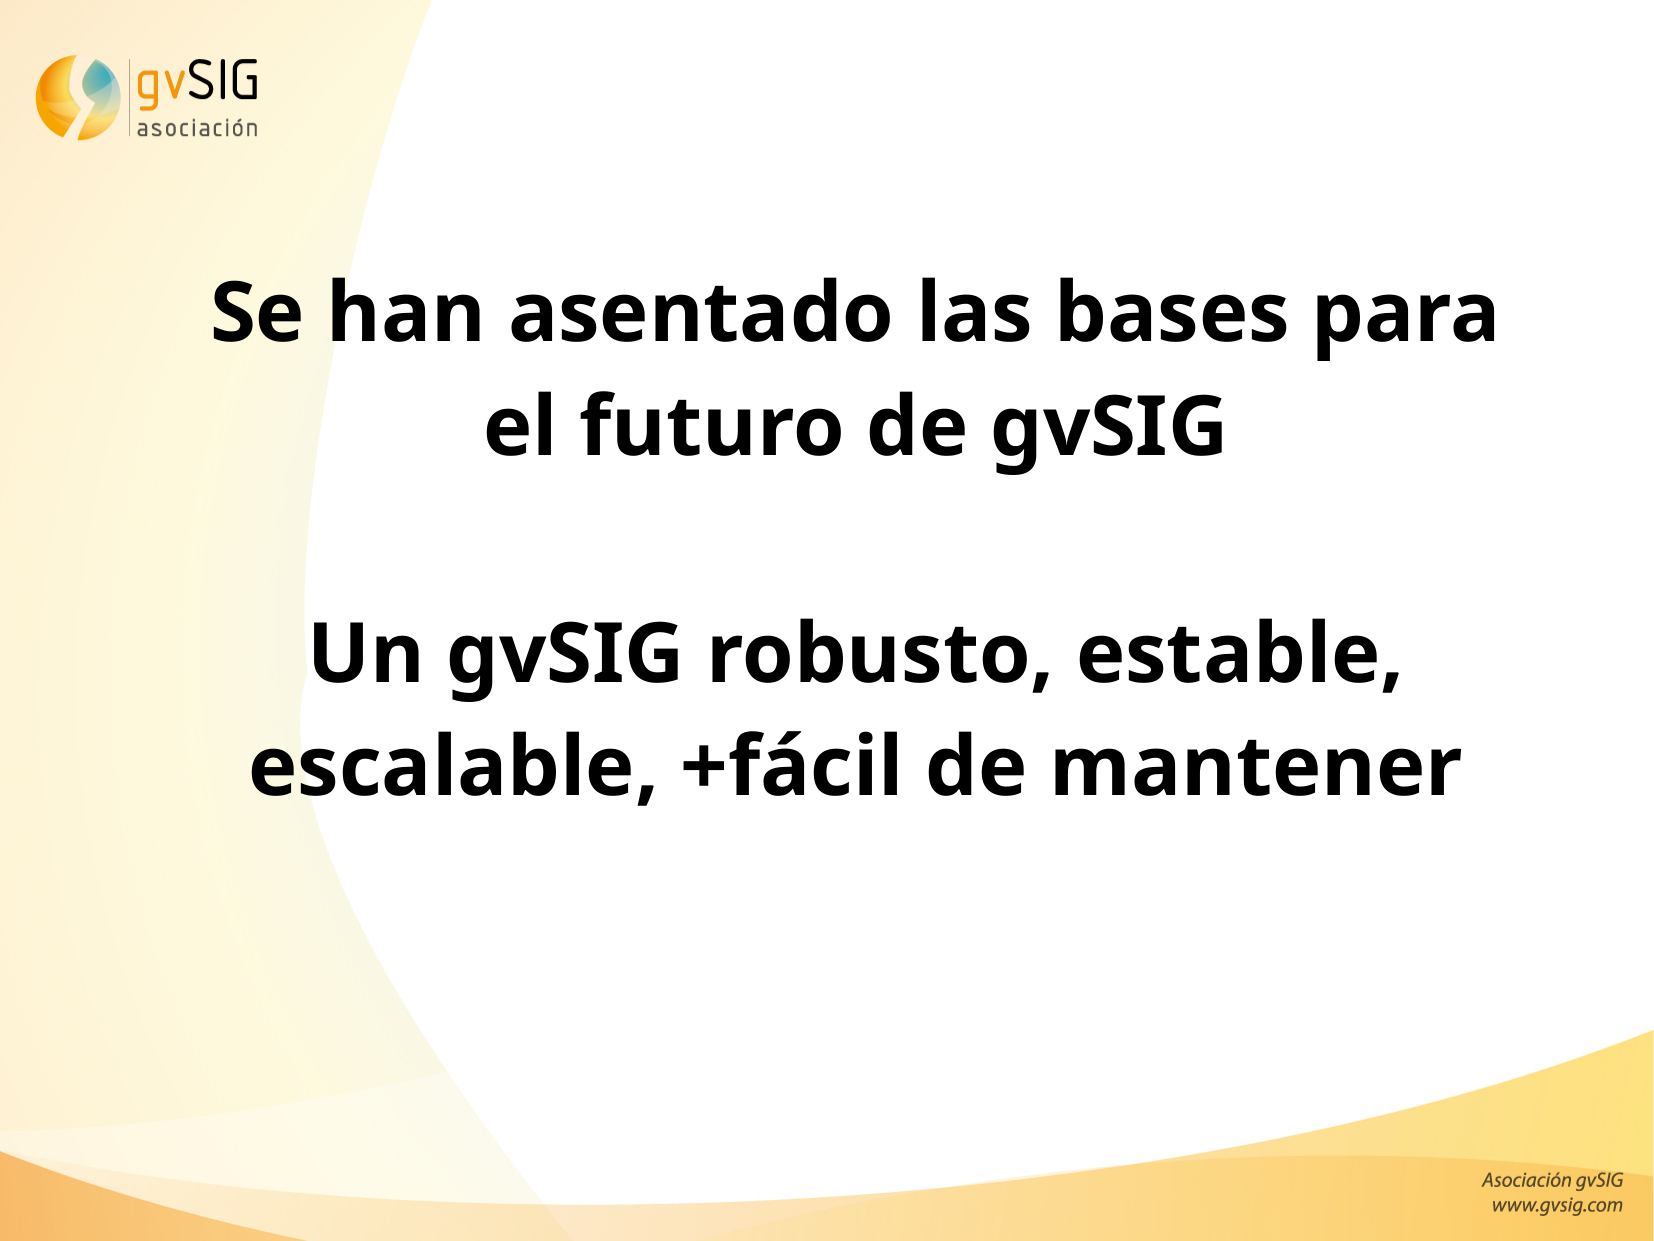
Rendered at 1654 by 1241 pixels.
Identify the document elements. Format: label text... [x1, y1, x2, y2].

text_box Se han asentado las bases para el futuro de gvSIG Un gvSIG robusto, estable, escalable, +fácil de mantener [206, 302, 1506, 771]
picture [0, 0, 1654, 1241]
